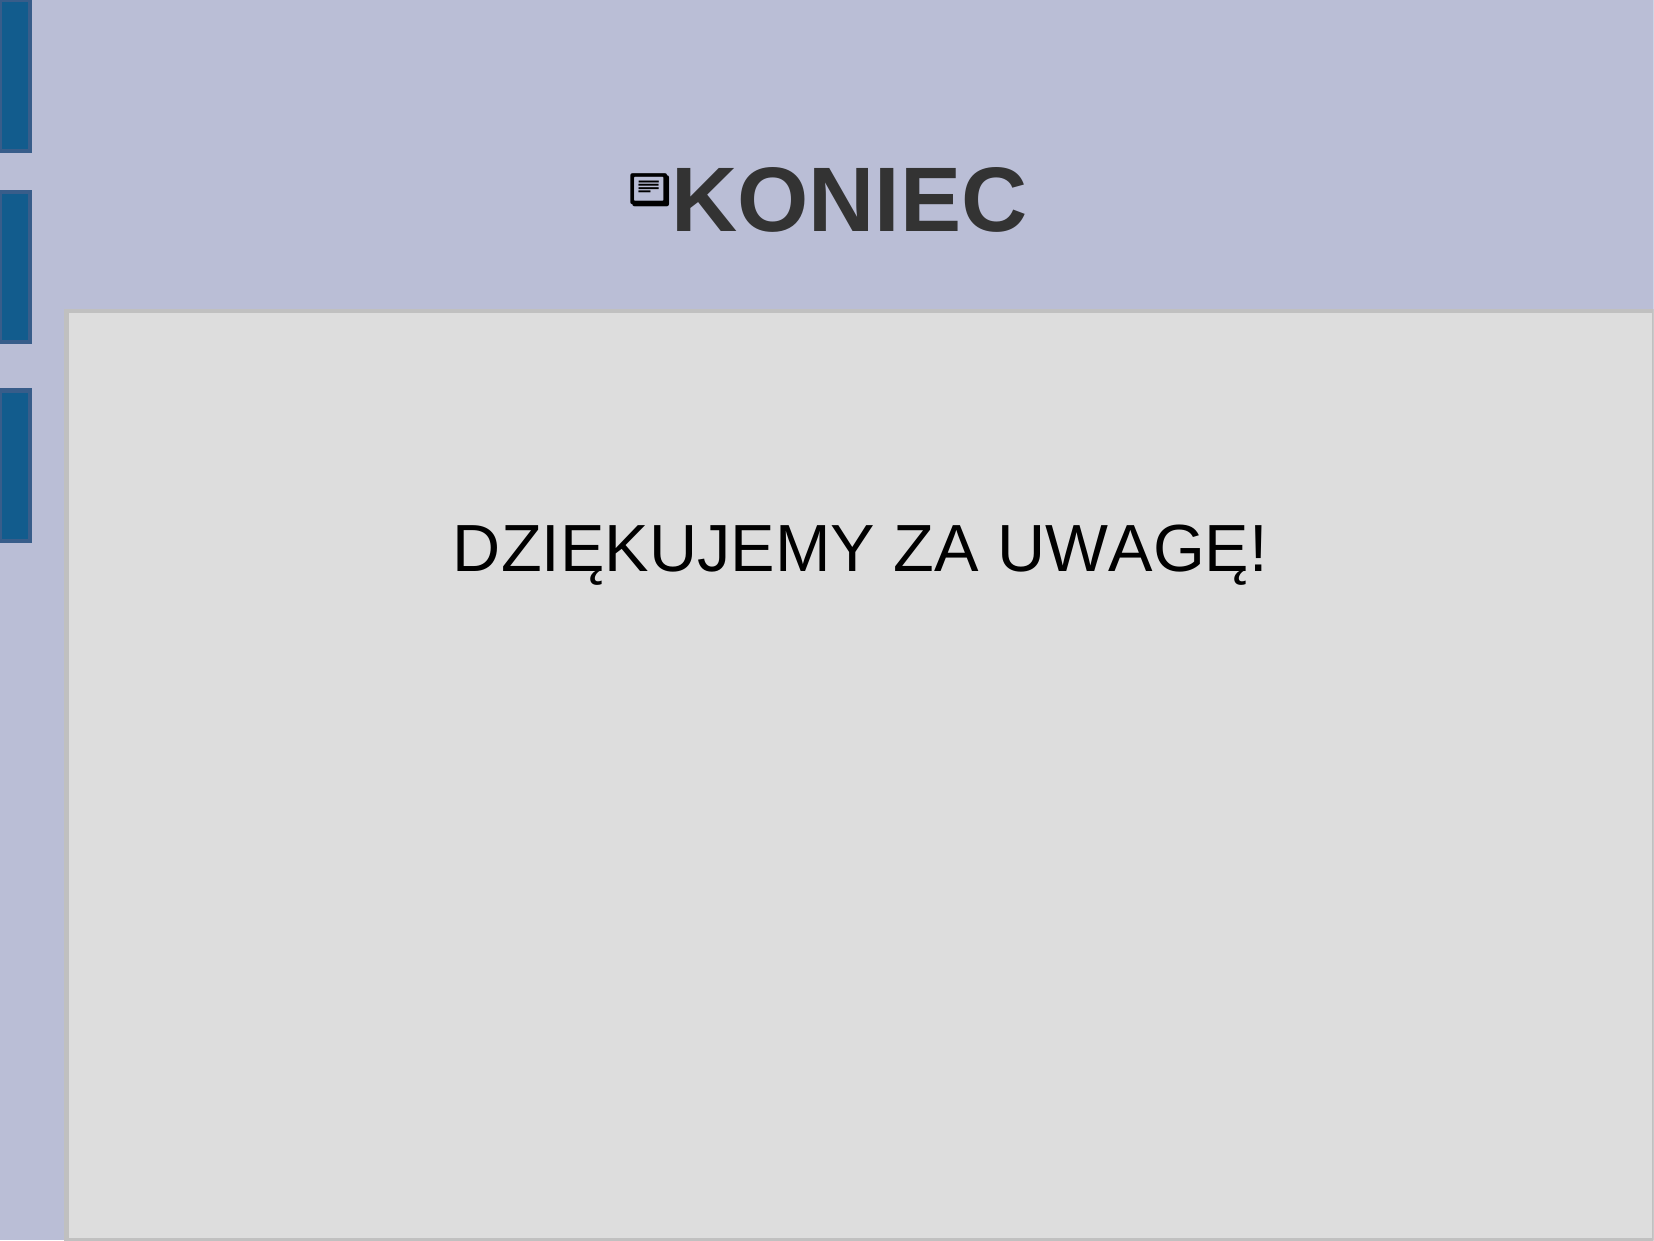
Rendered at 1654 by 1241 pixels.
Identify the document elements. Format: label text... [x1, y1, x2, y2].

title KONIEC [121, 91, 1534, 299]
list DZIĘKUJEMY ZA UWAGĘ! [121, 344, 1534, 1127]
